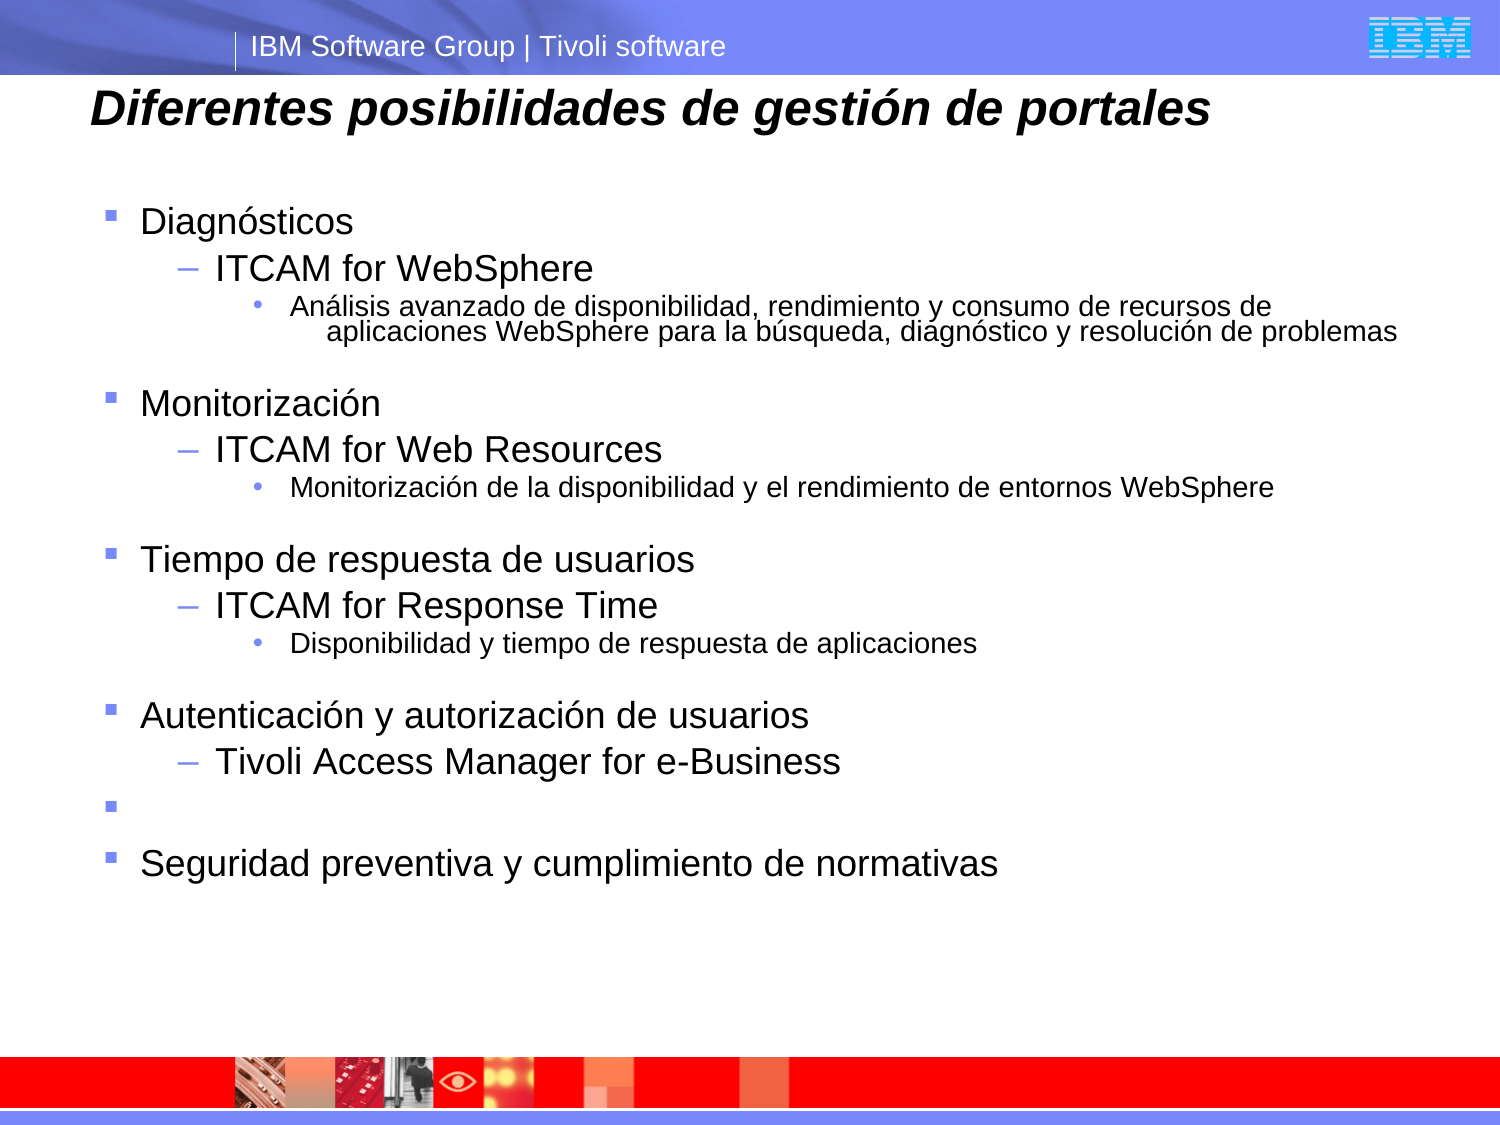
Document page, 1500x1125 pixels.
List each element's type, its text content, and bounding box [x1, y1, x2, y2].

title Diferentes posibilidades de gestión de portales [75, 75, 1465, 154]
list Diagnósticos ITCAM for WebSphere Análisis avanzado de disponibilidad, rendimiento y consumo de recursos de aplicaciones WebSphere para la búsqueda, diagnóstico y resolución de problemas Monitorización ITCAM for Web Resources Monitorización de la disponibilidad y el rendimiento de entornos WebSphere Tiempo de respuesta de usuarios ITCAM for Response Time Disponibilidad y tiempo de respuesta de aplicaciones Autenticación y autorización de usuarios Tivoli Access Manager for e-Business Seguridad preventiva y cumplimiento de normativas [87, 200, 1451, 1026]
picture [0, 0, 1500, 75]
picture [0, 1057, 1500, 1108]
